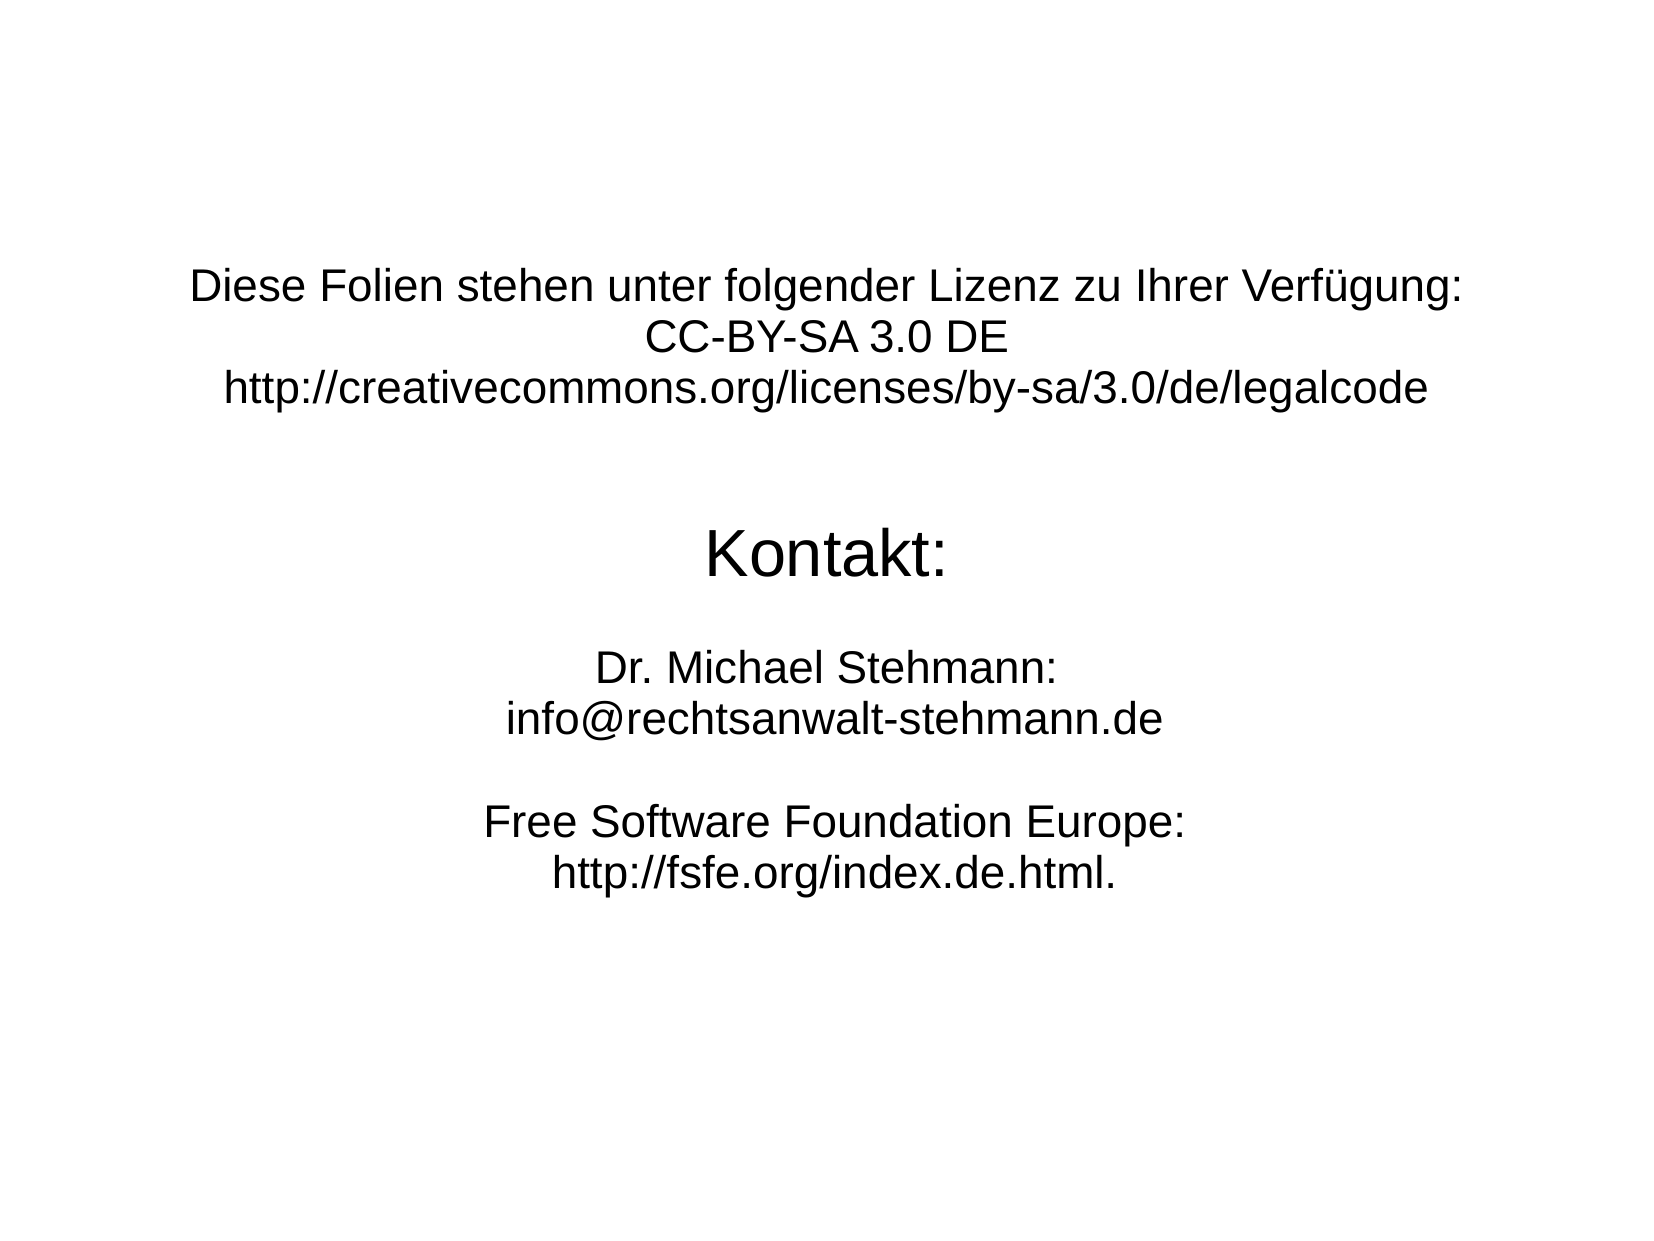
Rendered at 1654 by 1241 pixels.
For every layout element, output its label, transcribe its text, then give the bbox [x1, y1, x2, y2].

subtitle Diese Folien stehen unter folgender Lizenz zu Ihrer Verfügung: CC-BY-SA 3.0 DE http://creativecommons.org/licenses/by-sa/3.0/de/legalcode Kontakt: Dr. Michael Stehmann: info@rechtsanwalt-stehmann.de Free Software Foundation Europe: http://fsfe.org/index.de.html. [82, 49, 1571, 1109]
